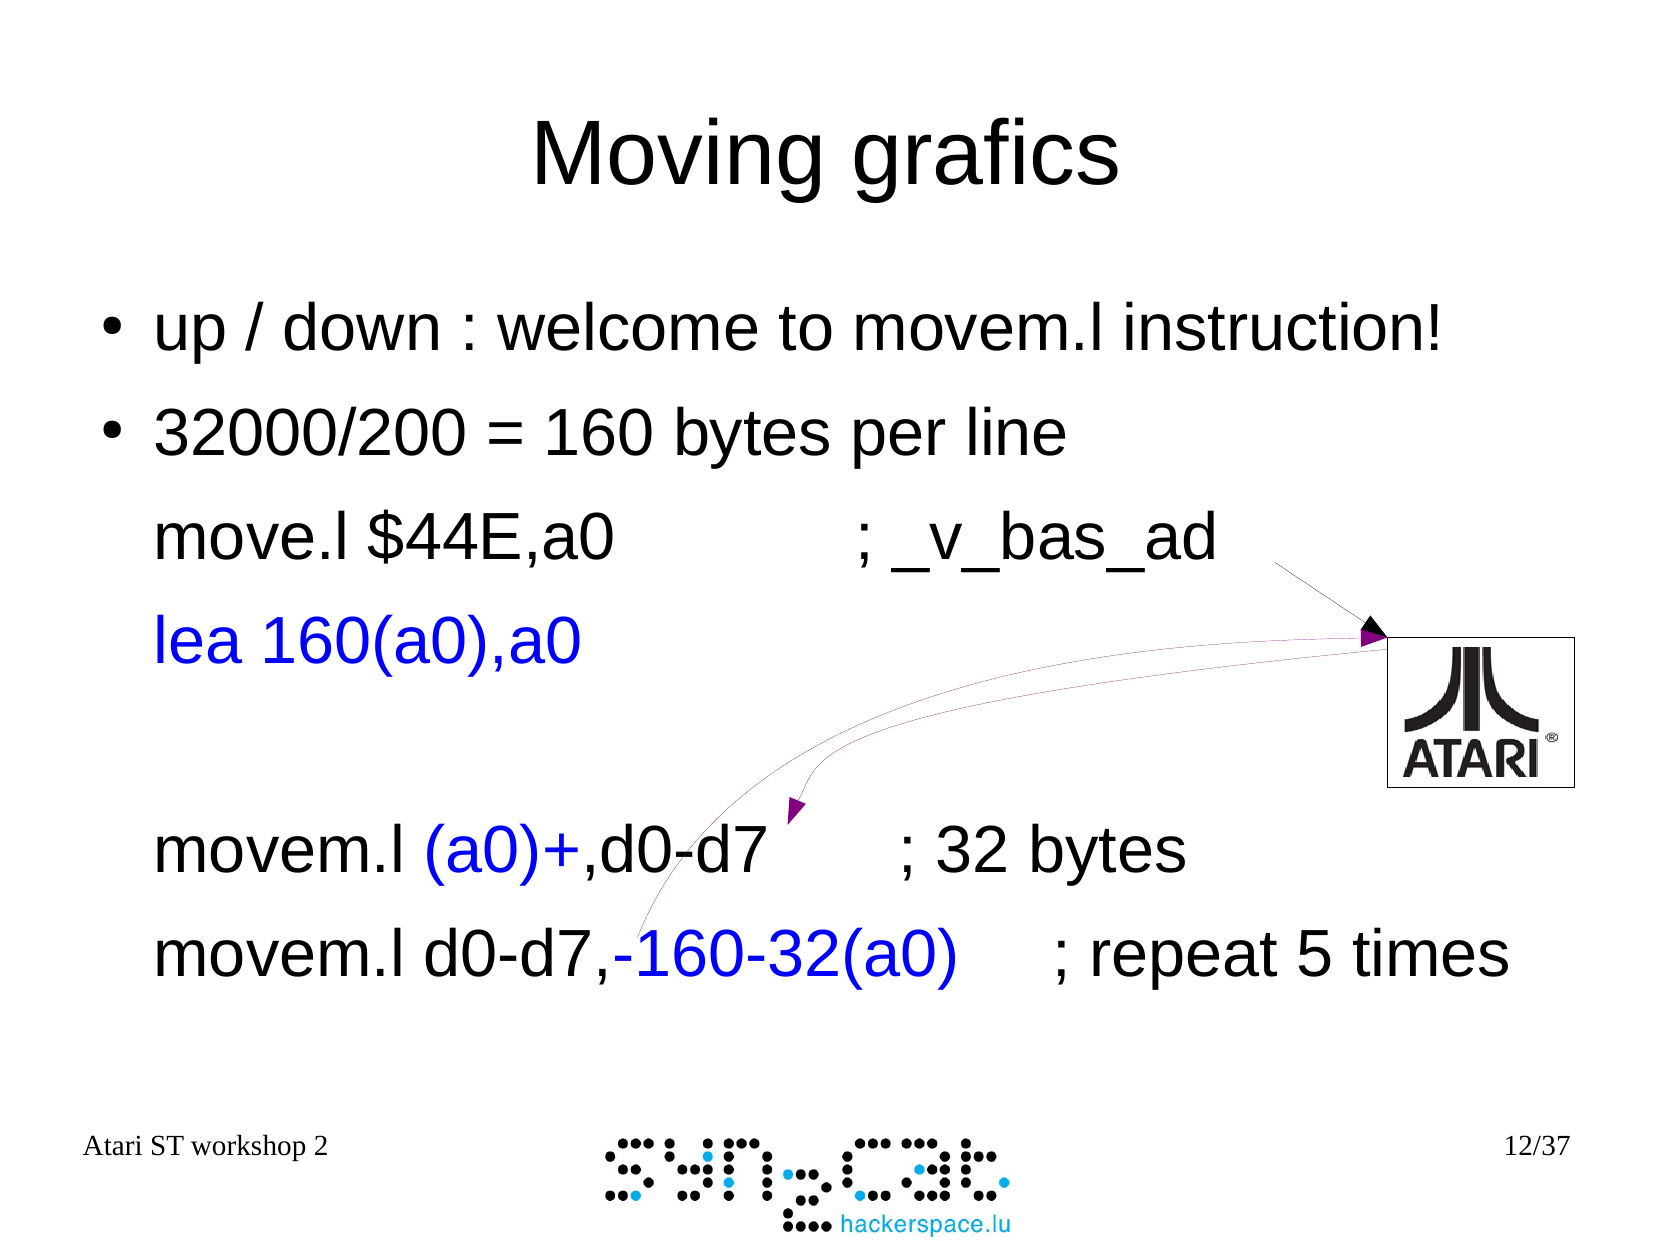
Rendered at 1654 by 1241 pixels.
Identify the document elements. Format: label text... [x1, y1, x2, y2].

list up / down : welcome to movem.l instruction! 32000/200 = 160 bytes per line move.l $44E,a0 ; _v_bas_ad lea 160(a0),a0 movem.l (a0)+,d0-d7 ; 32 bytes movem.l d0-d7,-160-32(a0) ; repeat 5 times [82, 290, 1571, 1109]
picture [1388, 638, 1574, 786]
picture [600, 1124, 1025, 1241]
title Moving grafics [82, 49, 1571, 257]
